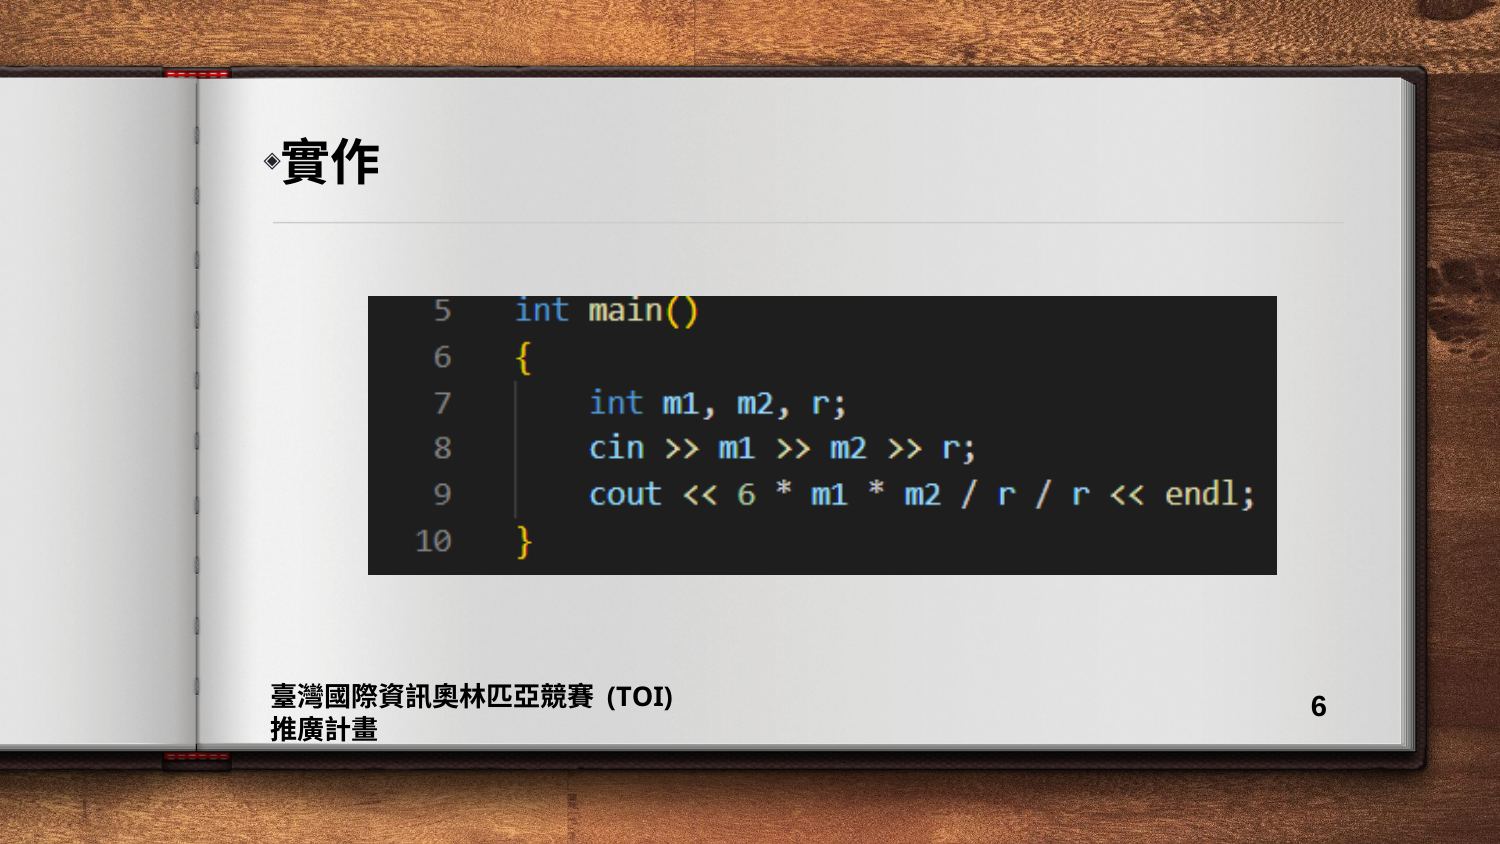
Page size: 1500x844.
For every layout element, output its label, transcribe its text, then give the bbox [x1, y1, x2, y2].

text_box 實作 [248, 115, 1190, 205]
picture [368, 296, 1277, 575]
text_box 6 [1295, 672, 1386, 737]
